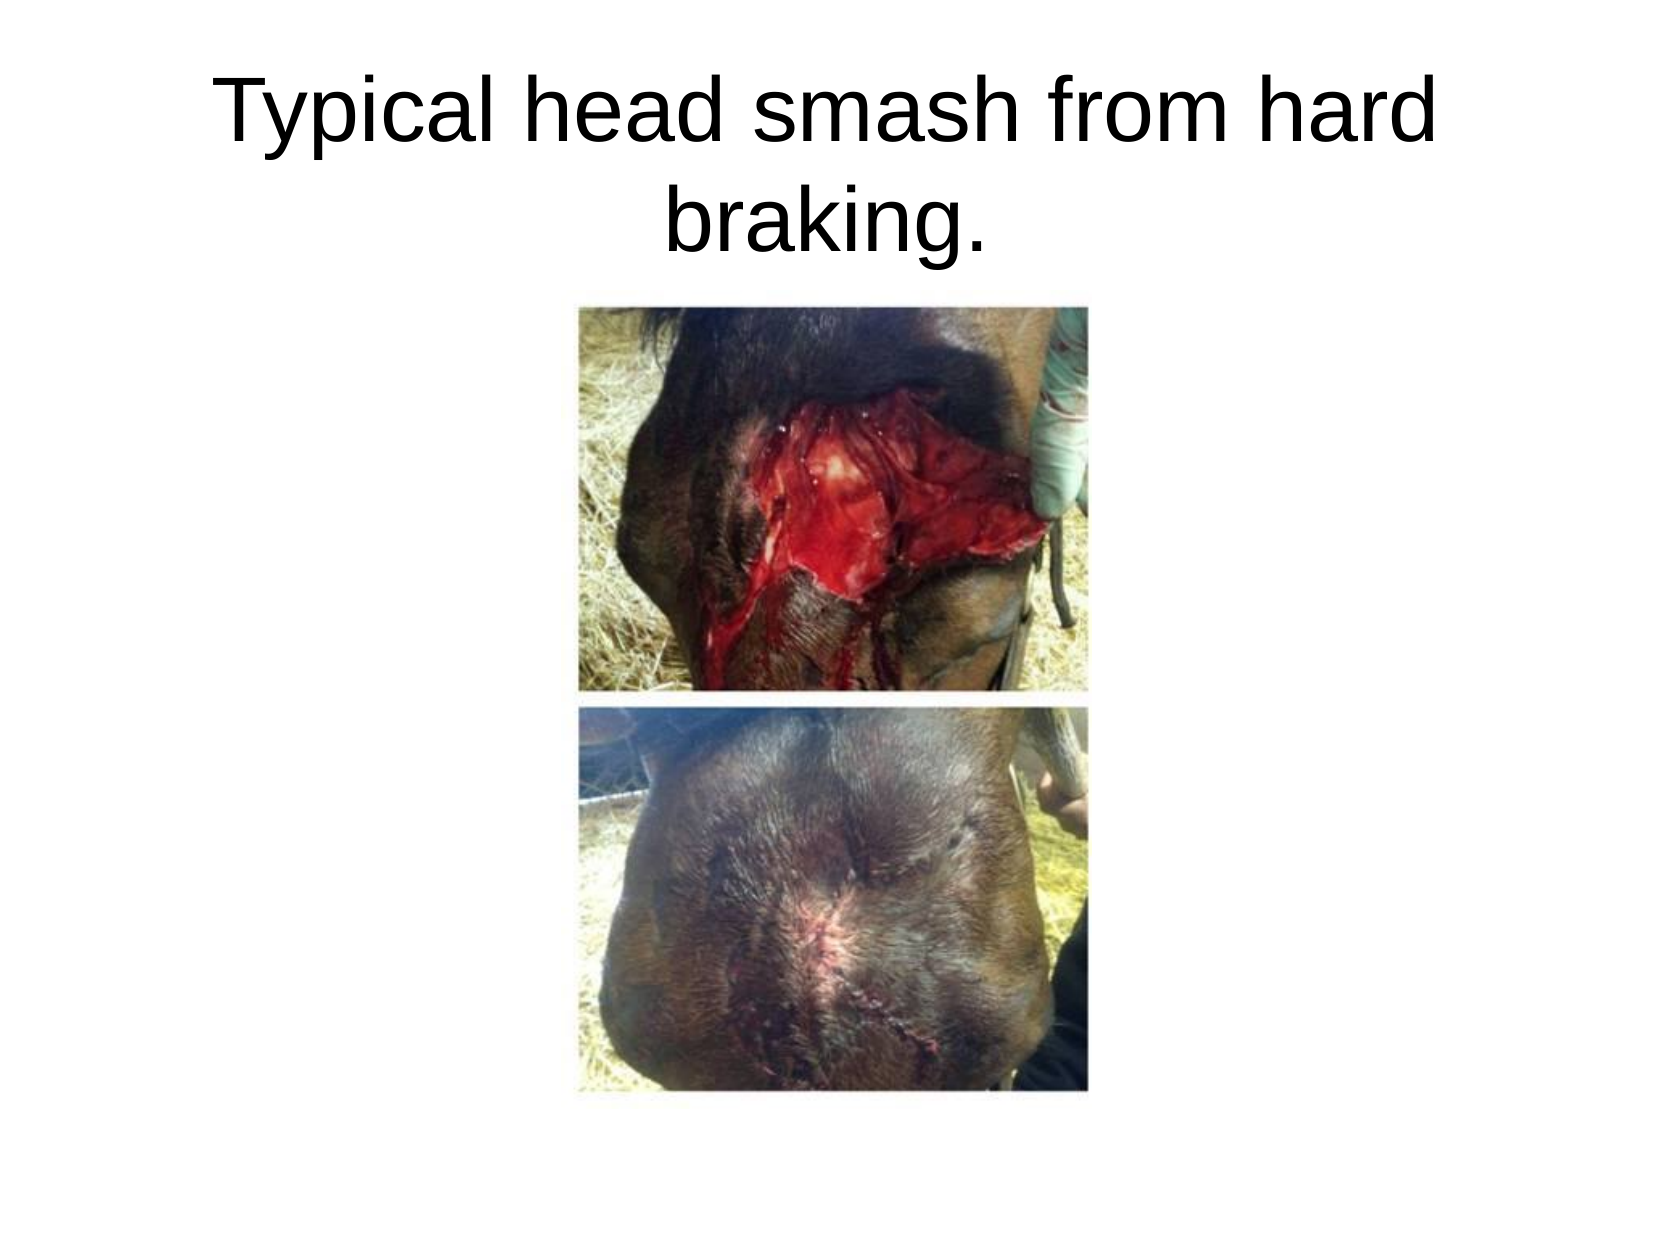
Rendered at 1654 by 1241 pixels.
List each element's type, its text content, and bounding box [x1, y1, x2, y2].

title Typical head smash from hard braking. [82, 49, 1571, 257]
picture [561, 290, 1092, 1109]
